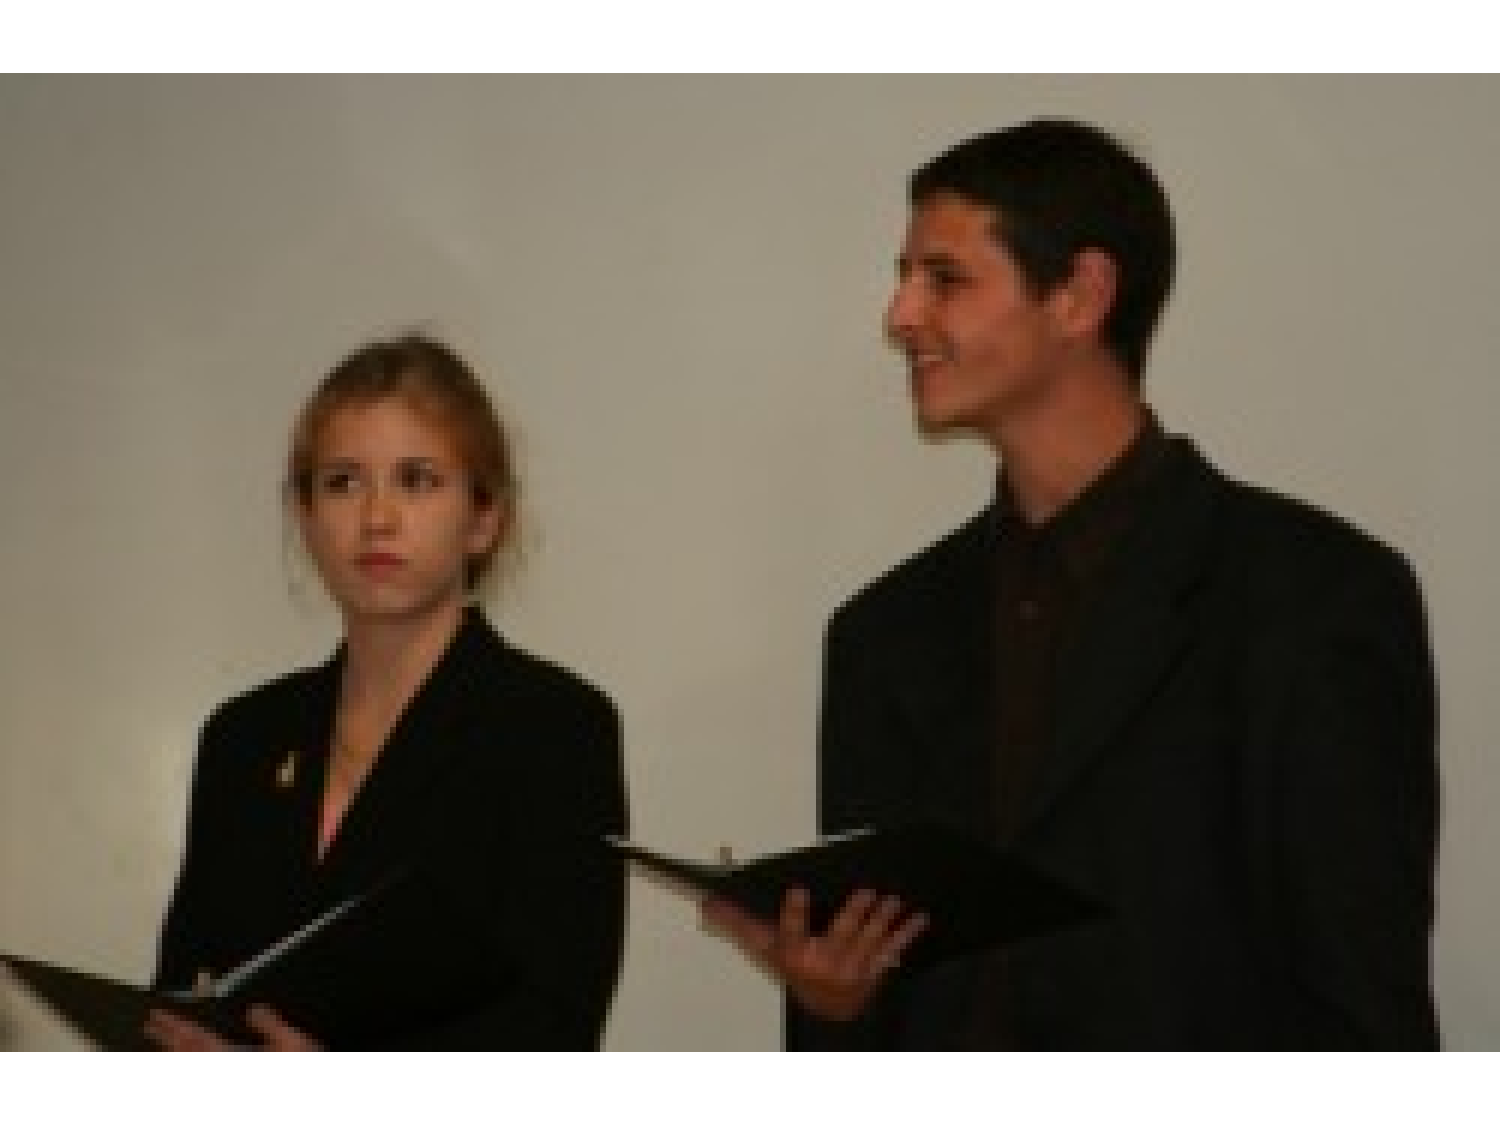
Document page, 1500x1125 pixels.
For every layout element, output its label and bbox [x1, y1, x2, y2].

picture [0, 73, 1500, 1052]
